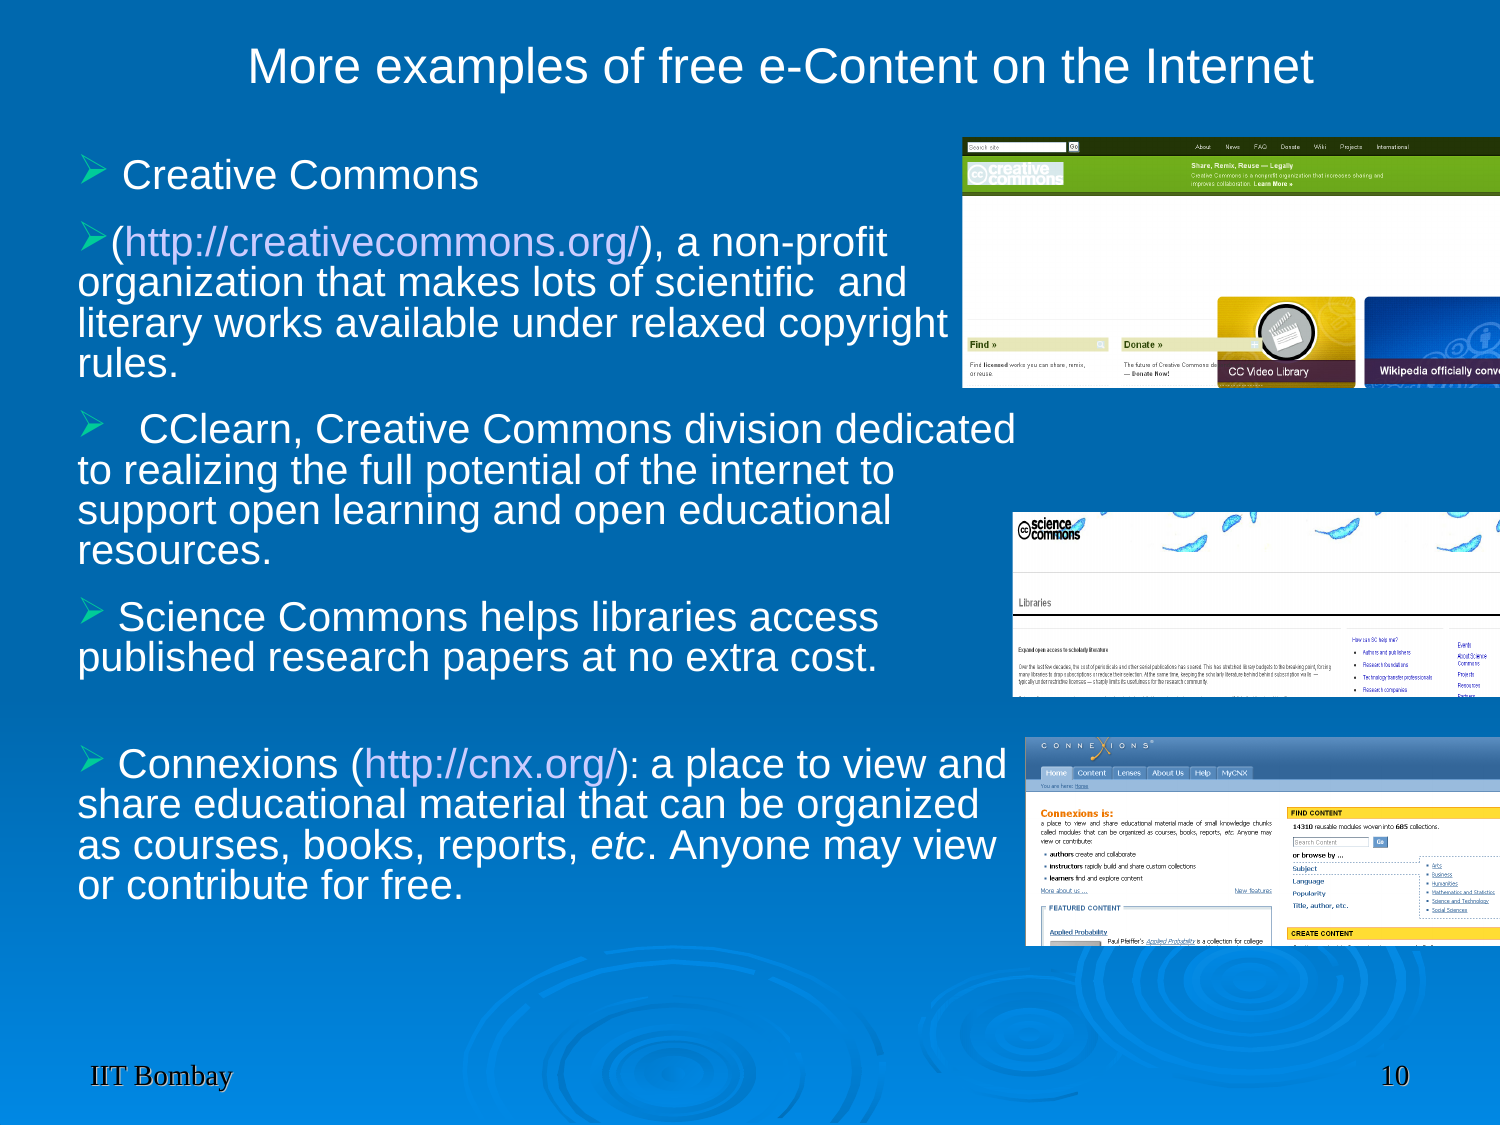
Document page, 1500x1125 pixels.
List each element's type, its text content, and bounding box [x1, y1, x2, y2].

text_box More examples of free e-Content on the Internet [150, 37, 1413, 102]
picture [962, 137, 1500, 388]
picture [1012, 512, 1500, 697]
text_box Creative Commons (http://creativecommons.org/), a non-profit organization that makes lots of scientific and literary works available under relaxed copyright rules. CClearn, Creative Commons division dedicated to realizing the full potential of the internet to support open learning and open educational resources. Science Commons helps libraries access published research papers at no extra cost. Connexions (http://cnx.org/): a place to view and share educational material that can be organized as courses, books, reports, etc. Anyone may view or contribute for free. [62, 149, 1051, 983]
picture [1025, 737, 1500, 946]
